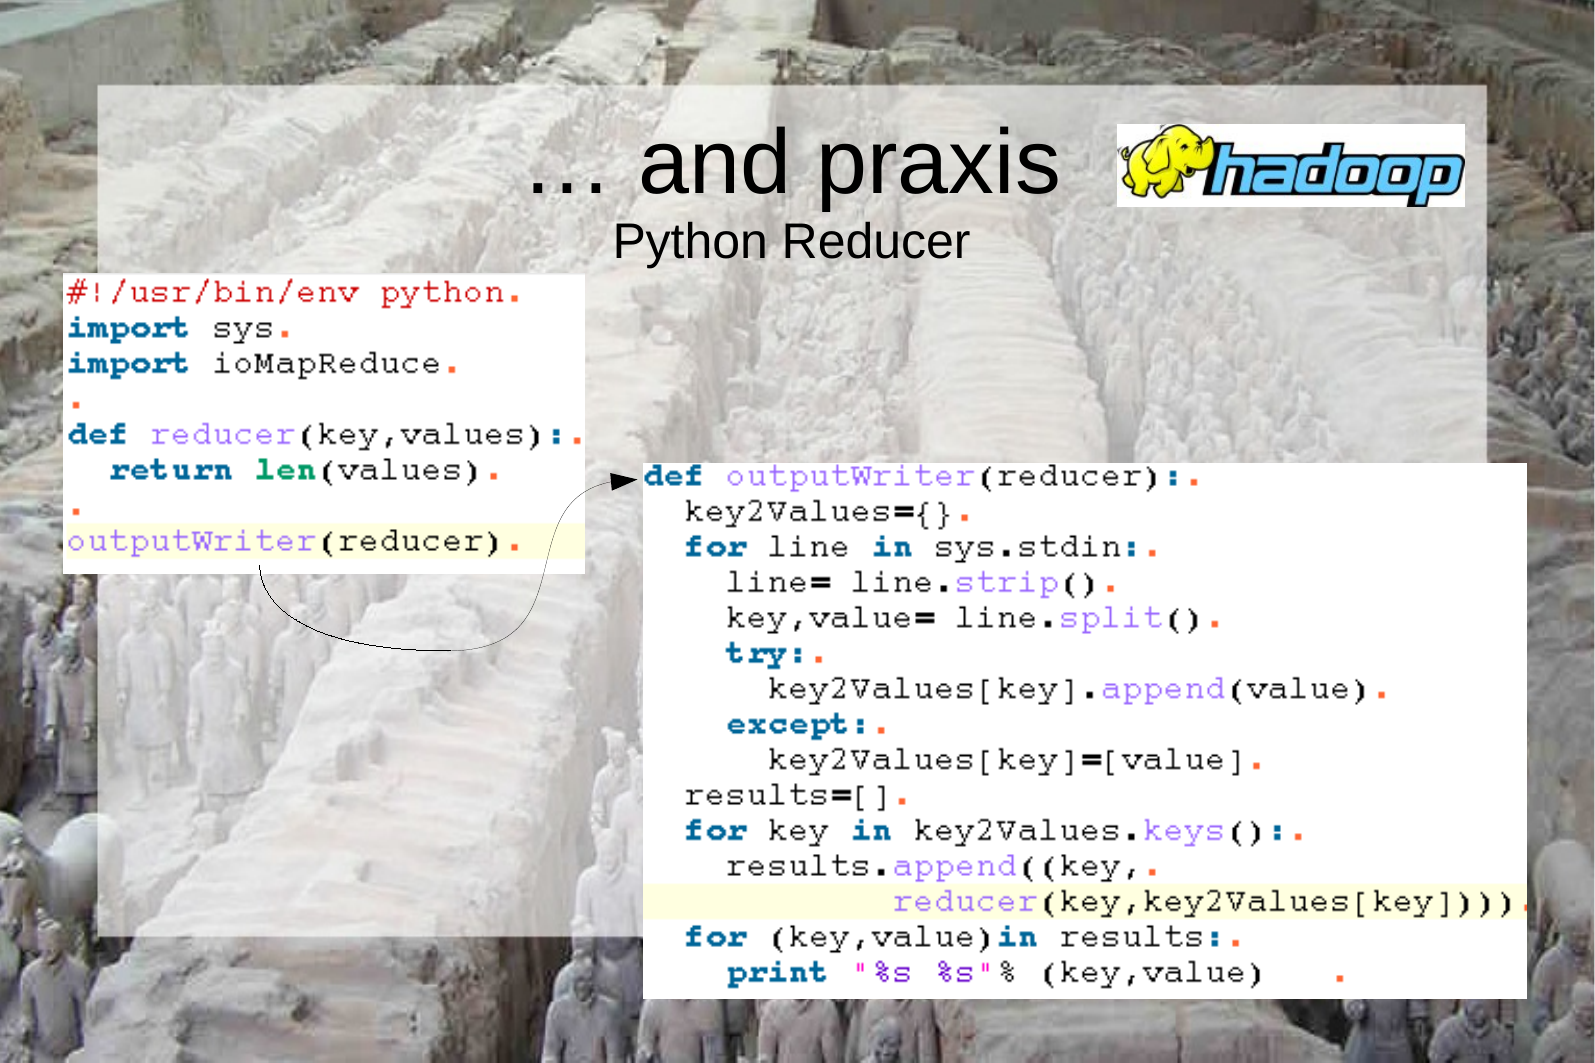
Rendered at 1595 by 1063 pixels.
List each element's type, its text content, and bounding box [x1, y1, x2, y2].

picture [0, 0, 1595, 1063]
title … and praxis Python Reducer [130, 100, 1453, 279]
